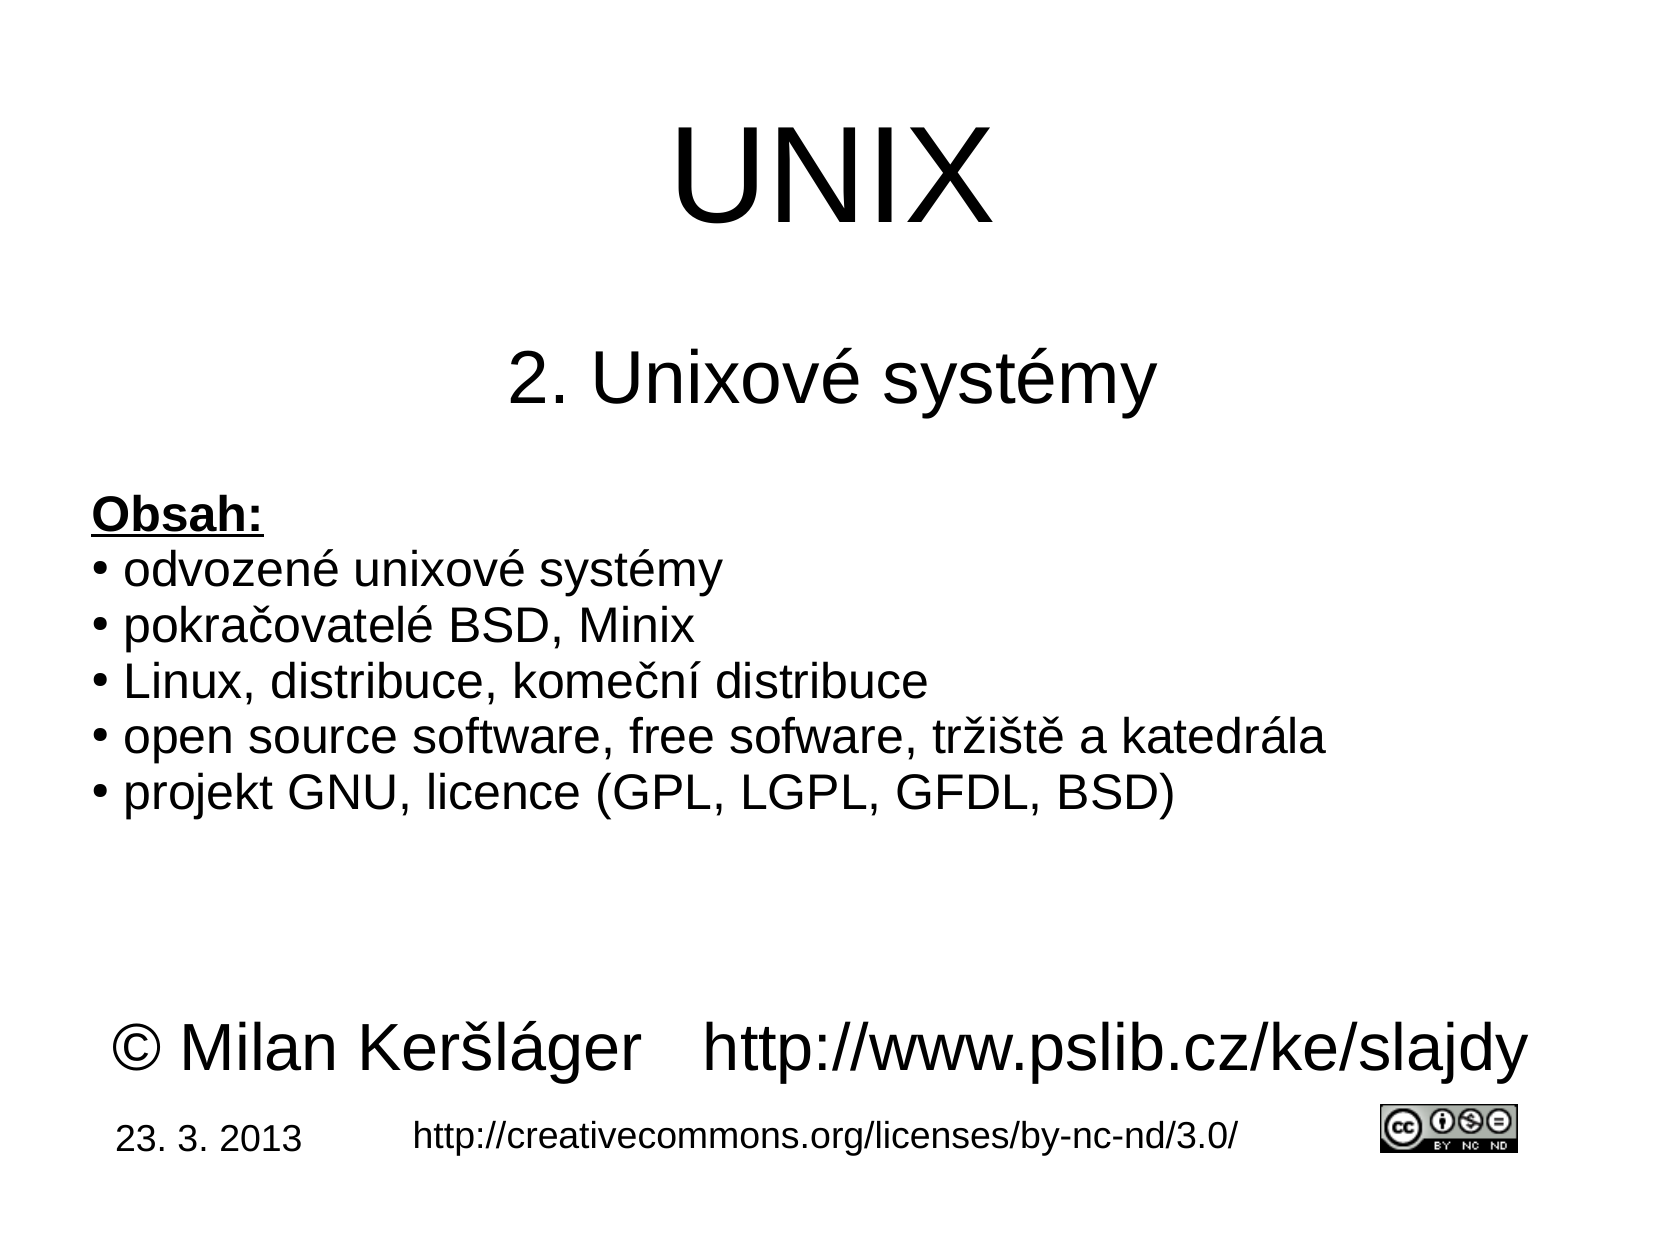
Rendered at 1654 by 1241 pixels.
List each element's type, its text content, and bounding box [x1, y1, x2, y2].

list © Milan Keršláger http://www.pslib.cz/ke/slajdy [76, 1009, 1565, 1087]
text_box 23. 3. 2013 [100, 1110, 337, 1168]
text_box http://creativecommons.org/licenses/by-nc-nd/3.0/ [339, 1107, 1313, 1165]
text_box Obsah: odvozené unixové systémy pokračovatelé BSD, Minix Linux, distribuce, komeční distribuce open source software, free sofware, tržiště a katedrála projekt GNU, licence (GPL, LGPL, GFDL, BSD) [76, 478, 1583, 829]
picture [1380, 1104, 1518, 1153]
title UNIX 2. Unixové systémy [88, 56, 1577, 461]
